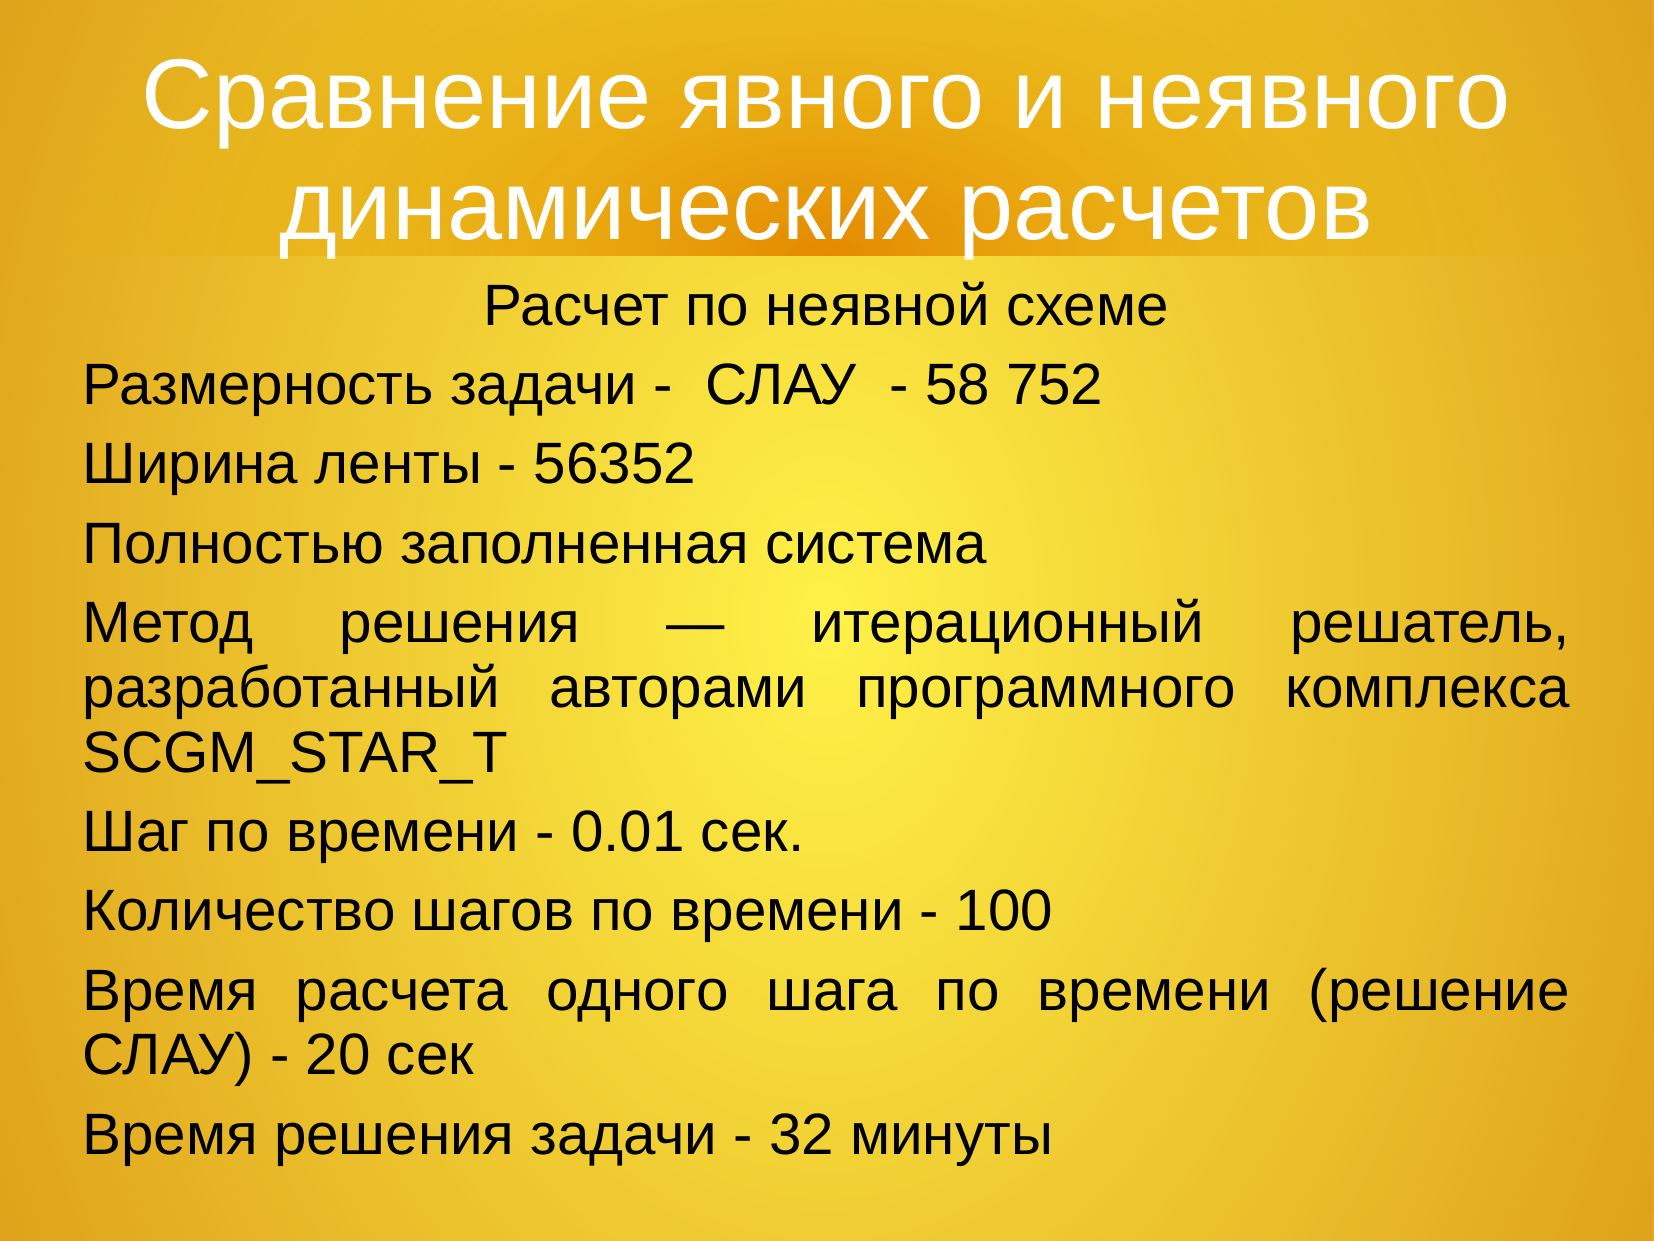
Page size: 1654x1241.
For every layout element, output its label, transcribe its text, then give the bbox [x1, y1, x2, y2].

list Расчет по неявной схеме Размерность задачи - СЛАУ - 58 752 Ширина ленты - 56352 Полностью заполненная система Метод решения — итерационный решатель, разработанный авторами программного комплекса SCGM_STAR_T Шаг по времени - 0.01 сек. Количество шагов по времени - 100 Время расчета одного шага по времени (решение СЛАУ) - 20 сек Время решения задачи - 32 минуты [82, 272, 1571, 993]
title Сравнение явного и неявного динамических расчетов [82, 38, 1571, 261]
